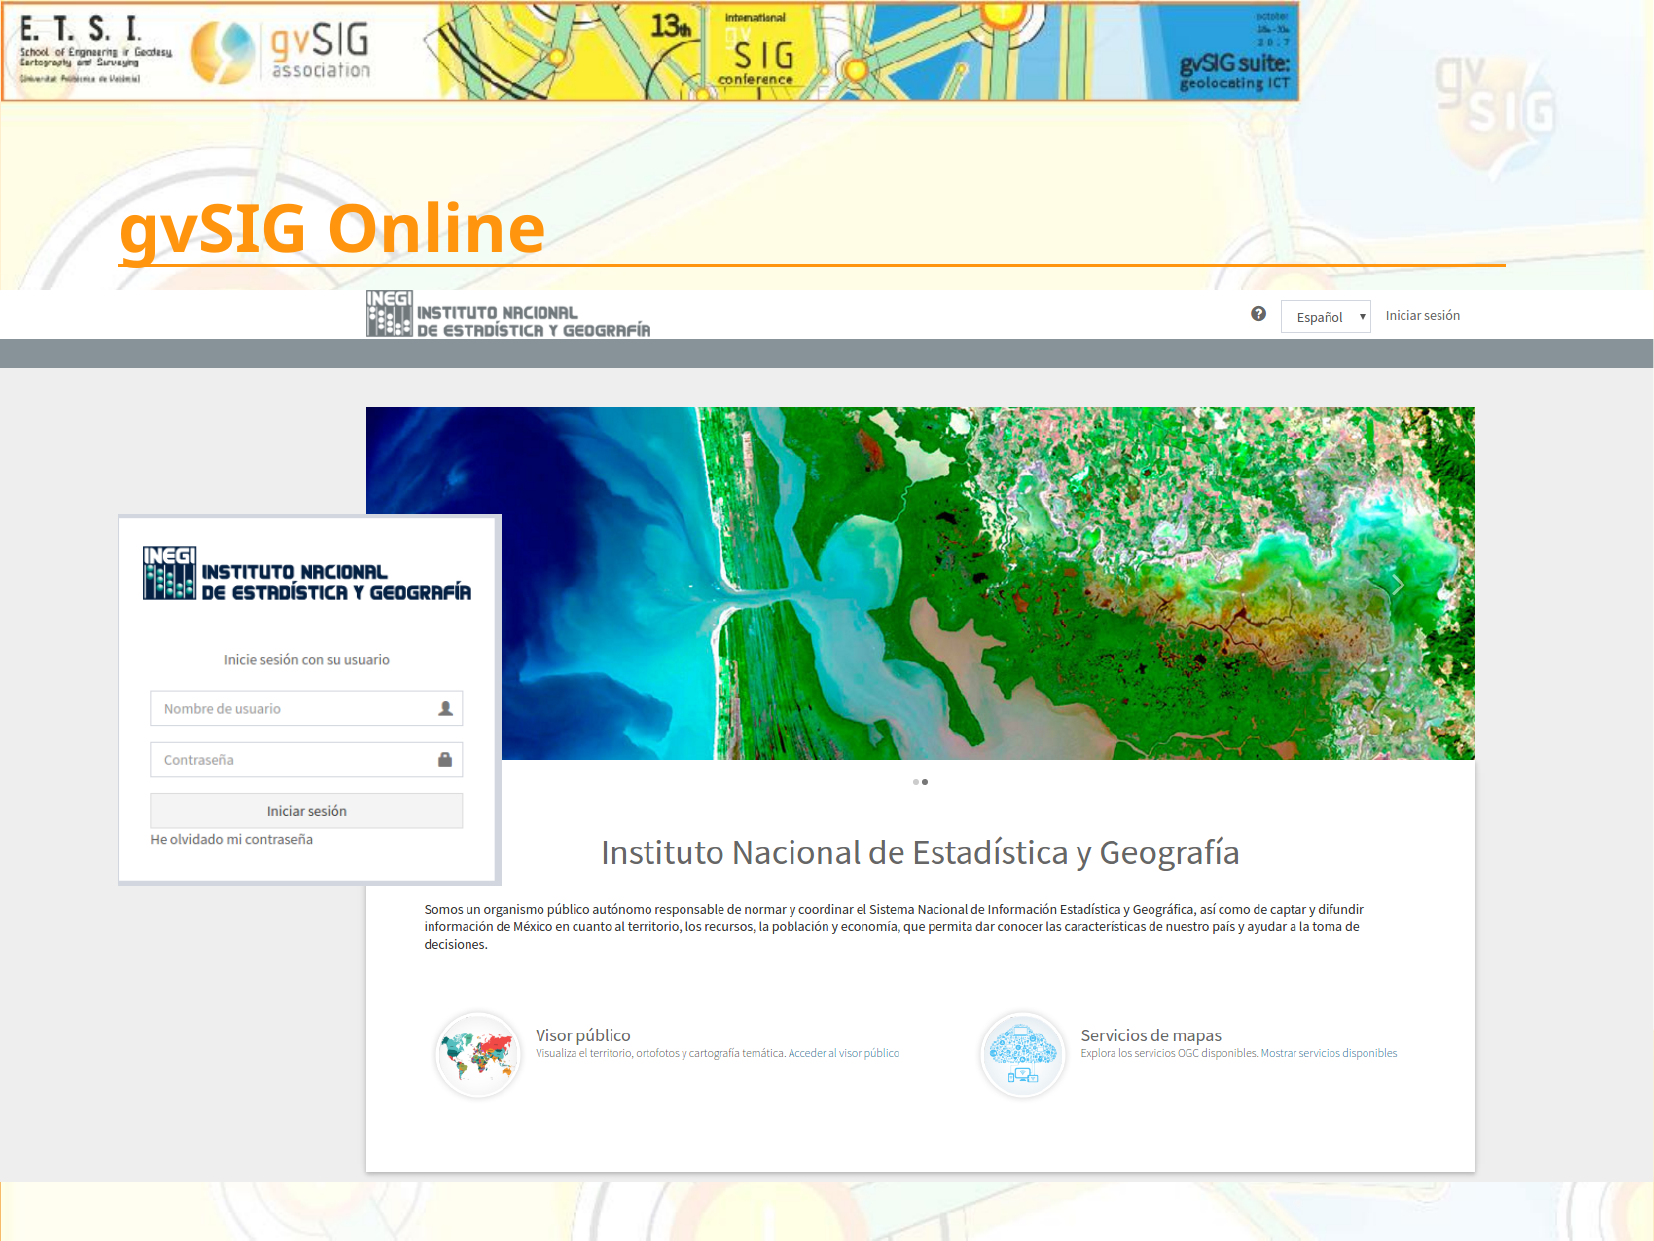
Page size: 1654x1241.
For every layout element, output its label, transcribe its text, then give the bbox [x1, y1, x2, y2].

picture [0, 0, 1654, 1241]
title gvSIG Online [118, 177, 1607, 276]
